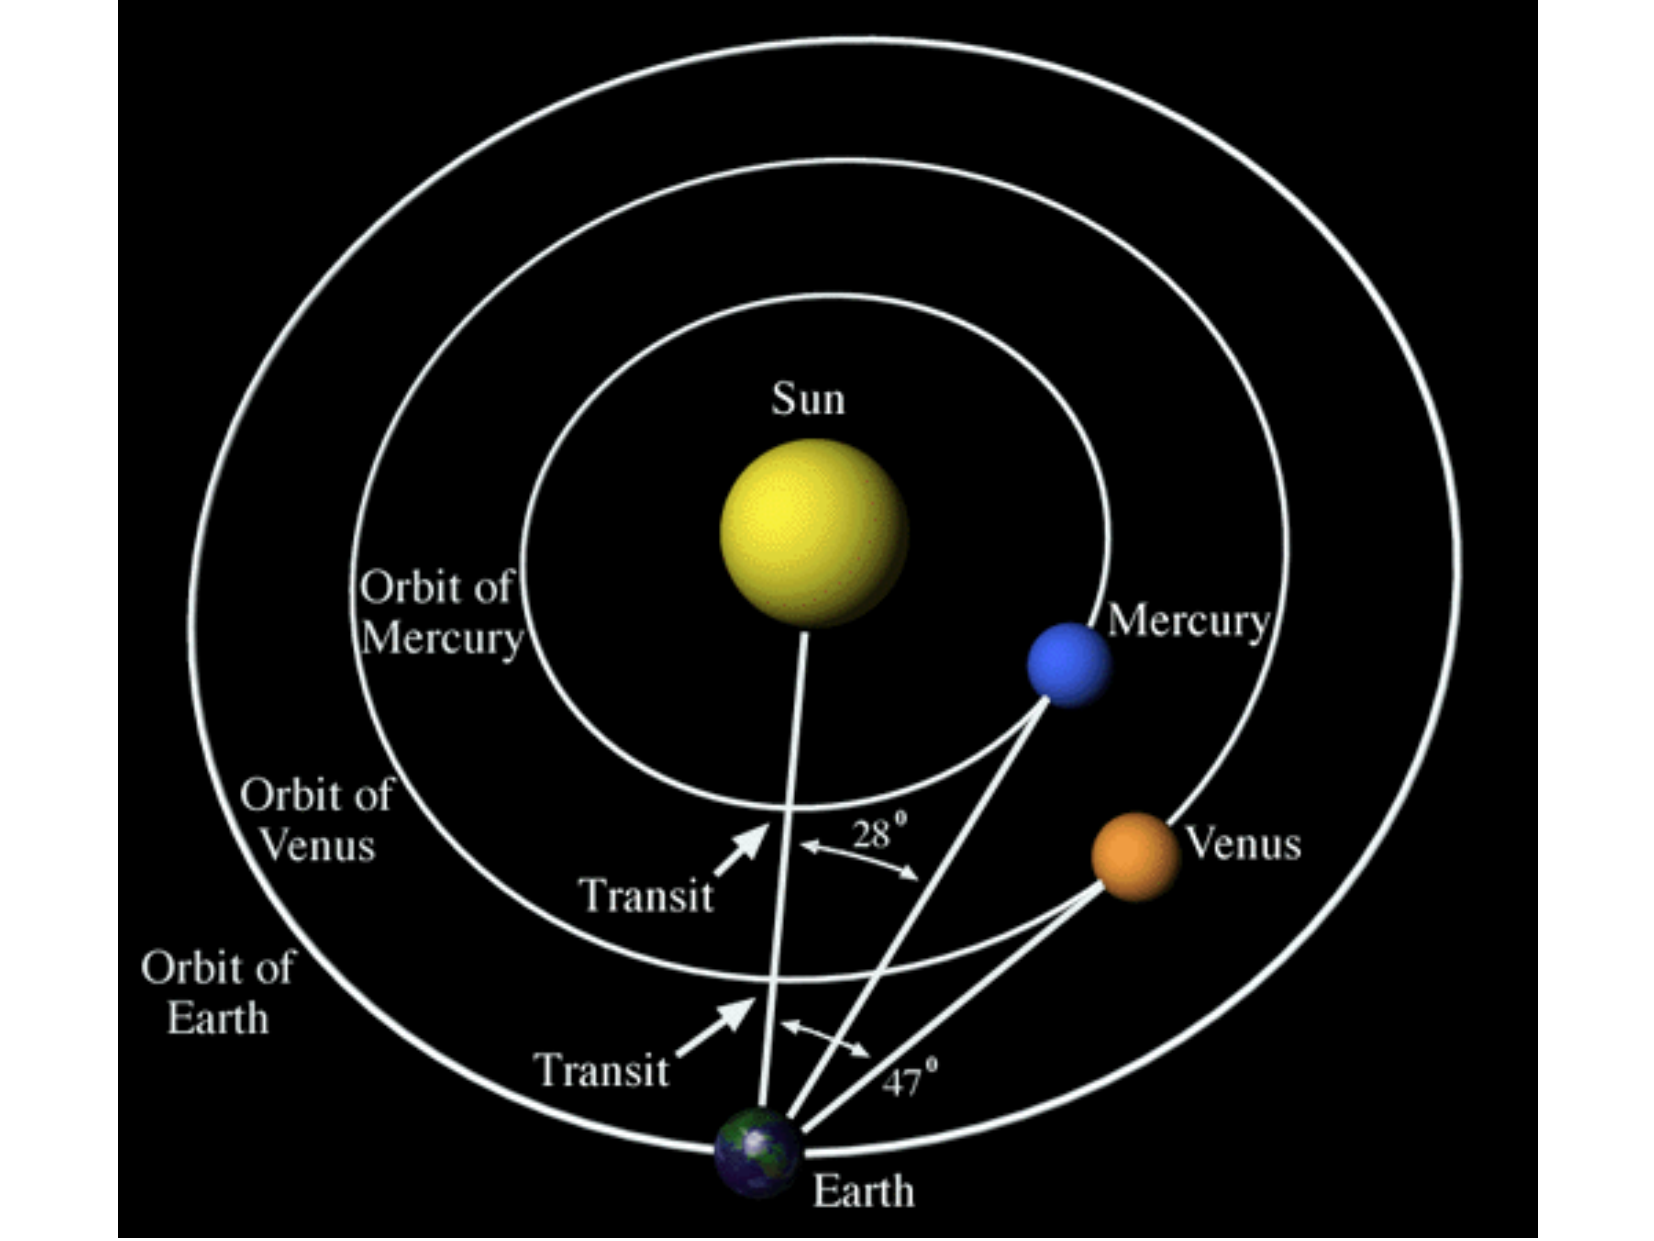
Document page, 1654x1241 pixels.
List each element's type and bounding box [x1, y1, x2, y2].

picture [118, 0, 1538, 1238]
